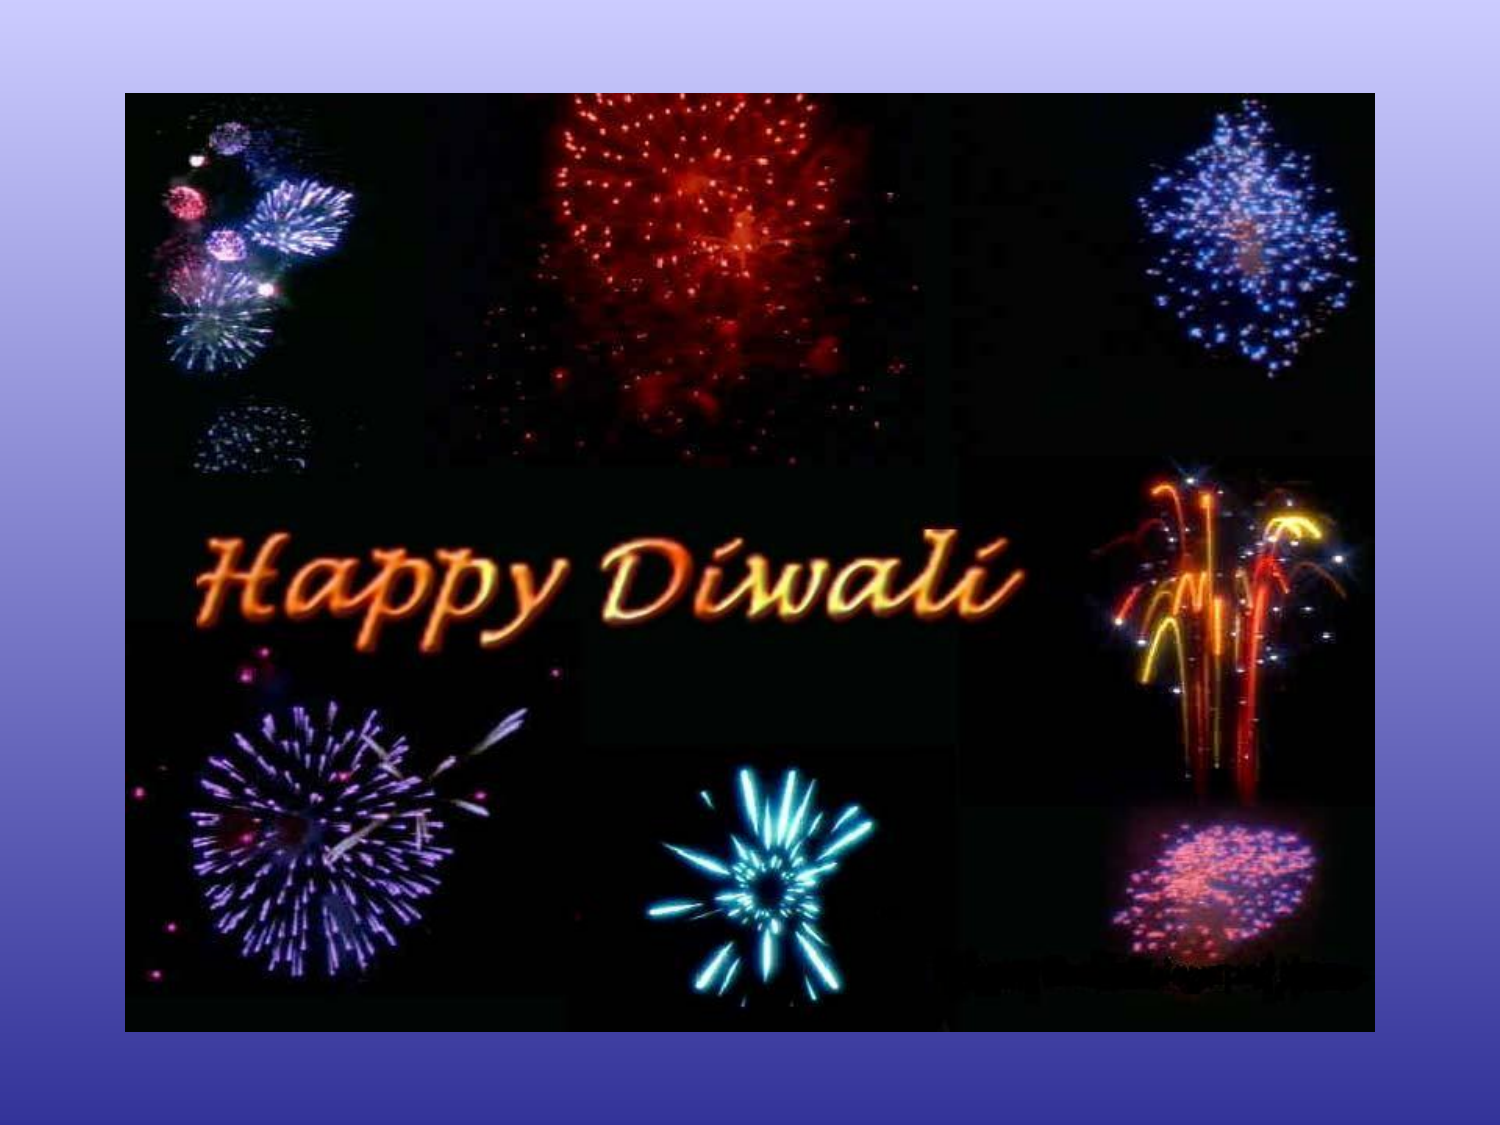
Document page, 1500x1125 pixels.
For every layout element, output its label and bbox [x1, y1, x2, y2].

picture [125, 93, 1375, 1032]
